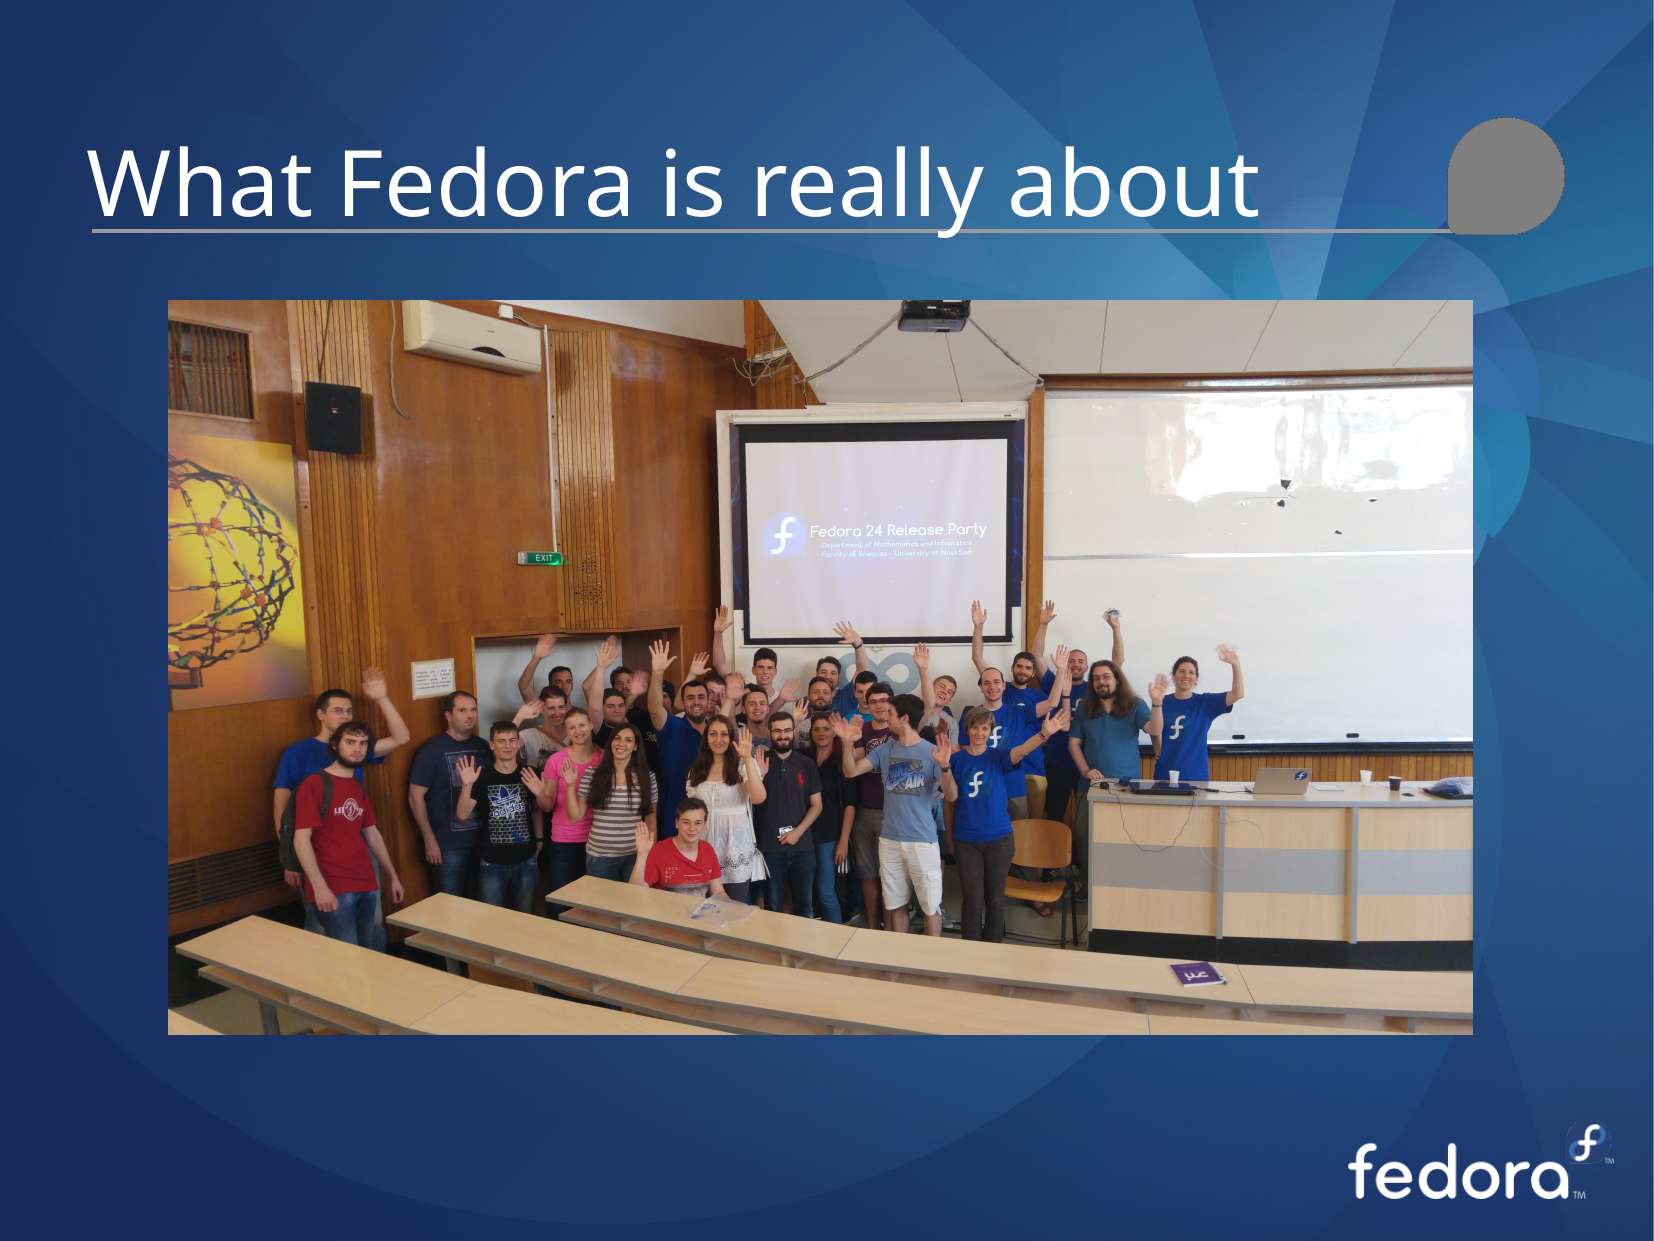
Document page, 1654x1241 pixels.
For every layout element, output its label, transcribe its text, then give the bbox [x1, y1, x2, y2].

title What Fedora is really about [86, 111, 1575, 250]
picture [0, 0, 1654, 1241]
